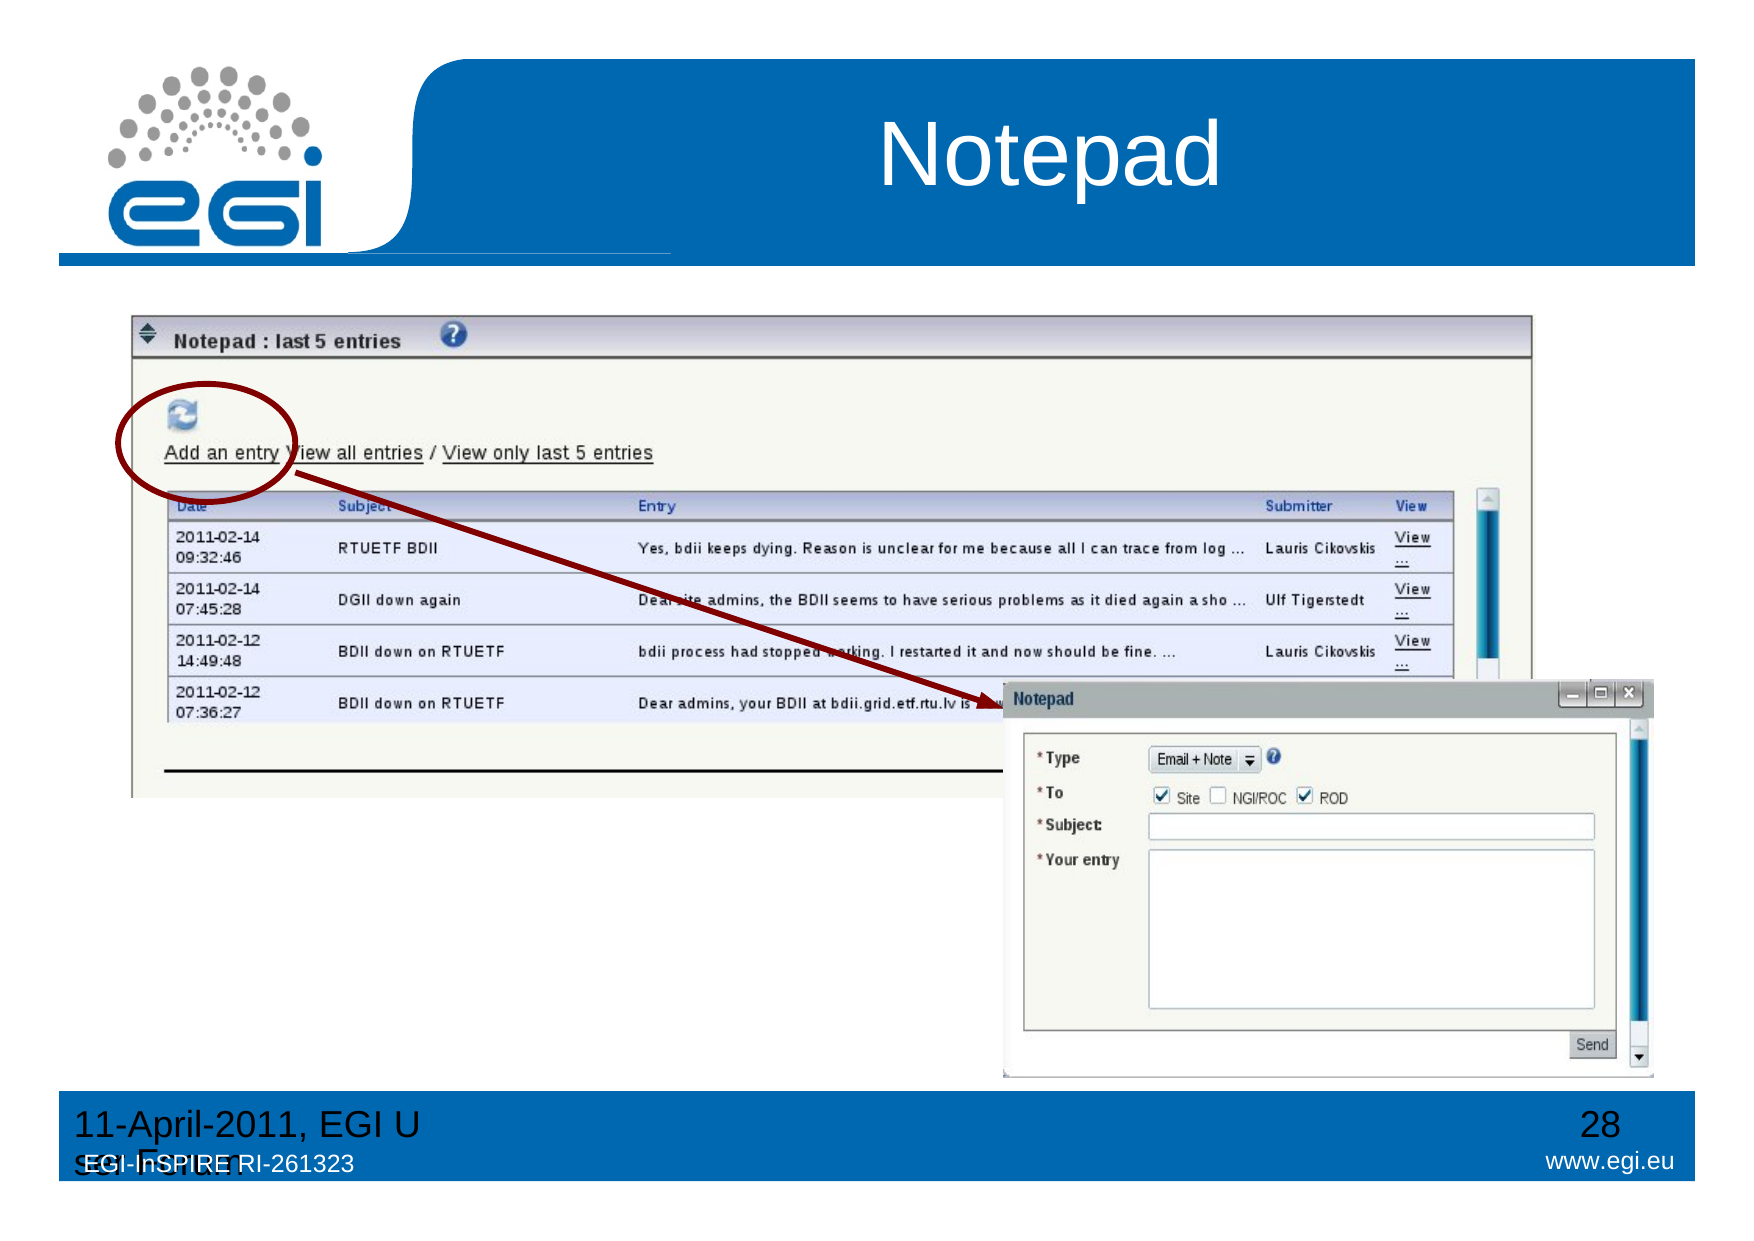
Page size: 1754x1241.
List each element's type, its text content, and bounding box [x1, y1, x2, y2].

picture [130, 314, 1654, 1078]
title Notepad [439, 31, 1663, 267]
picture [130, 387, 292, 499]
picture [59, 59, 348, 253]
